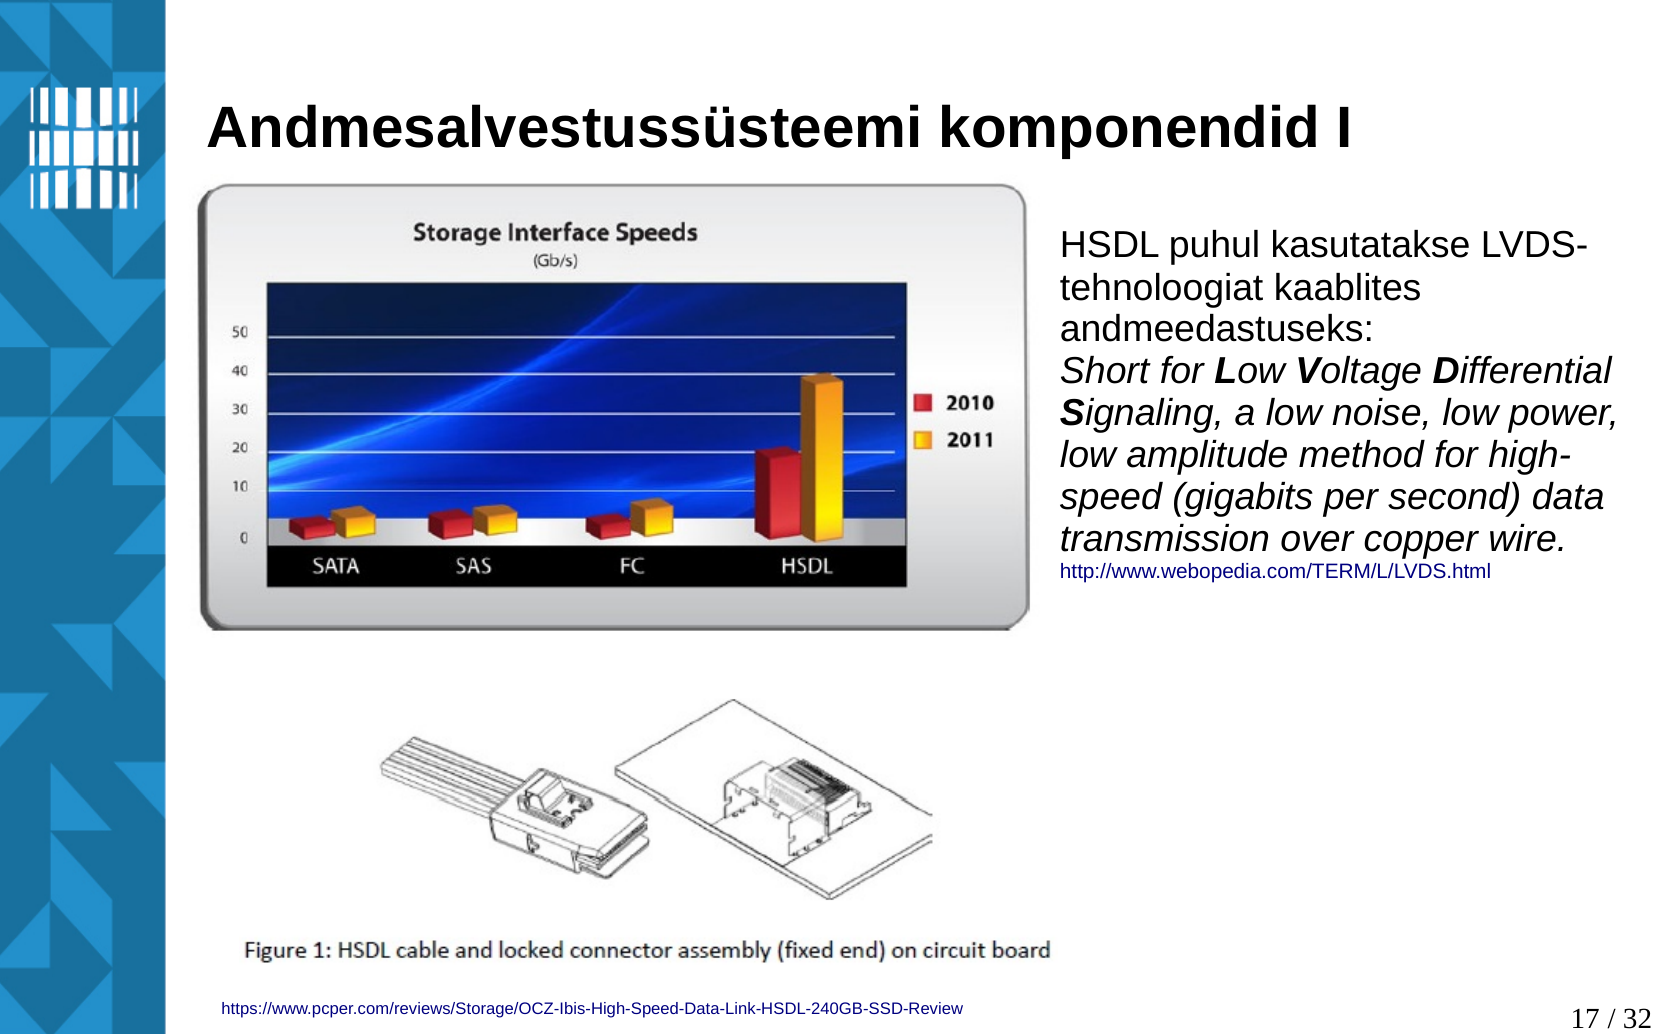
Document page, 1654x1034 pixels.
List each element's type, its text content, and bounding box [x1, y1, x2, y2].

picture [239, 687, 1058, 969]
text_box https://www.pcper.com/reviews/Storage/OCZ-Ibis-High-Speed-Data-Link-HSDL-240GB-SSD-Review [206, 992, 987, 1026]
text_box HSDL puhul kasutatakse LVDS-tehnoloogiat kaablites andmeedastuseks: Short for Low Voltage Differential Signaling, a low noise, low power, low amplitude method for high-speed (gigabits per second) data transmission over copper wire. http://www.webopedia.com/TERM/L/LVDS.html [1045, 216, 1636, 591]
picture [188, 174, 1040, 638]
title Andmesalvestussüsteemi komponendid I [206, 24, 1654, 231]
